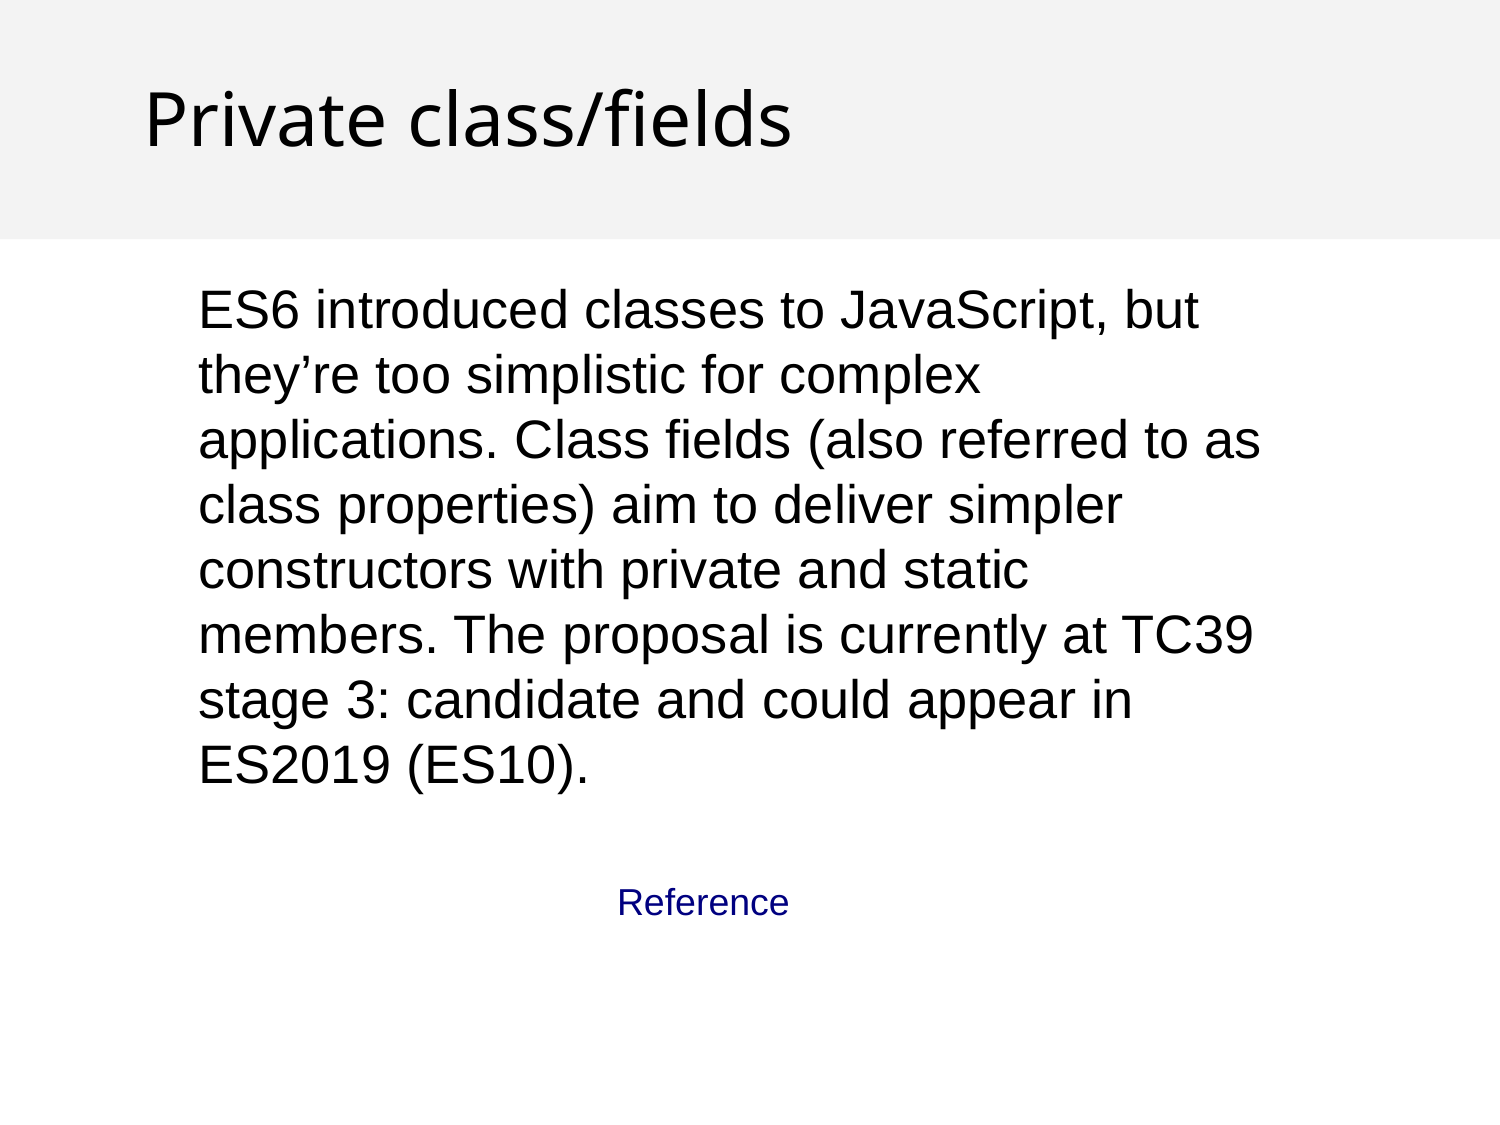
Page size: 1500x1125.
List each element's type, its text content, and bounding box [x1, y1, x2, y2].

text_box Reference [602, 874, 806, 944]
list ES6 introduced classes to JavaScript, but they’re too simplistic for complex applications. Class fields (also referred to as class properties) aim to deliver simpler constructors with private and static members. The proposal is currently at TC39 stage 3: candidate and could appear in ES2019 (ES10). [112, 259, 1300, 525]
title Private class/fields [128, 56, 1372, 183]
